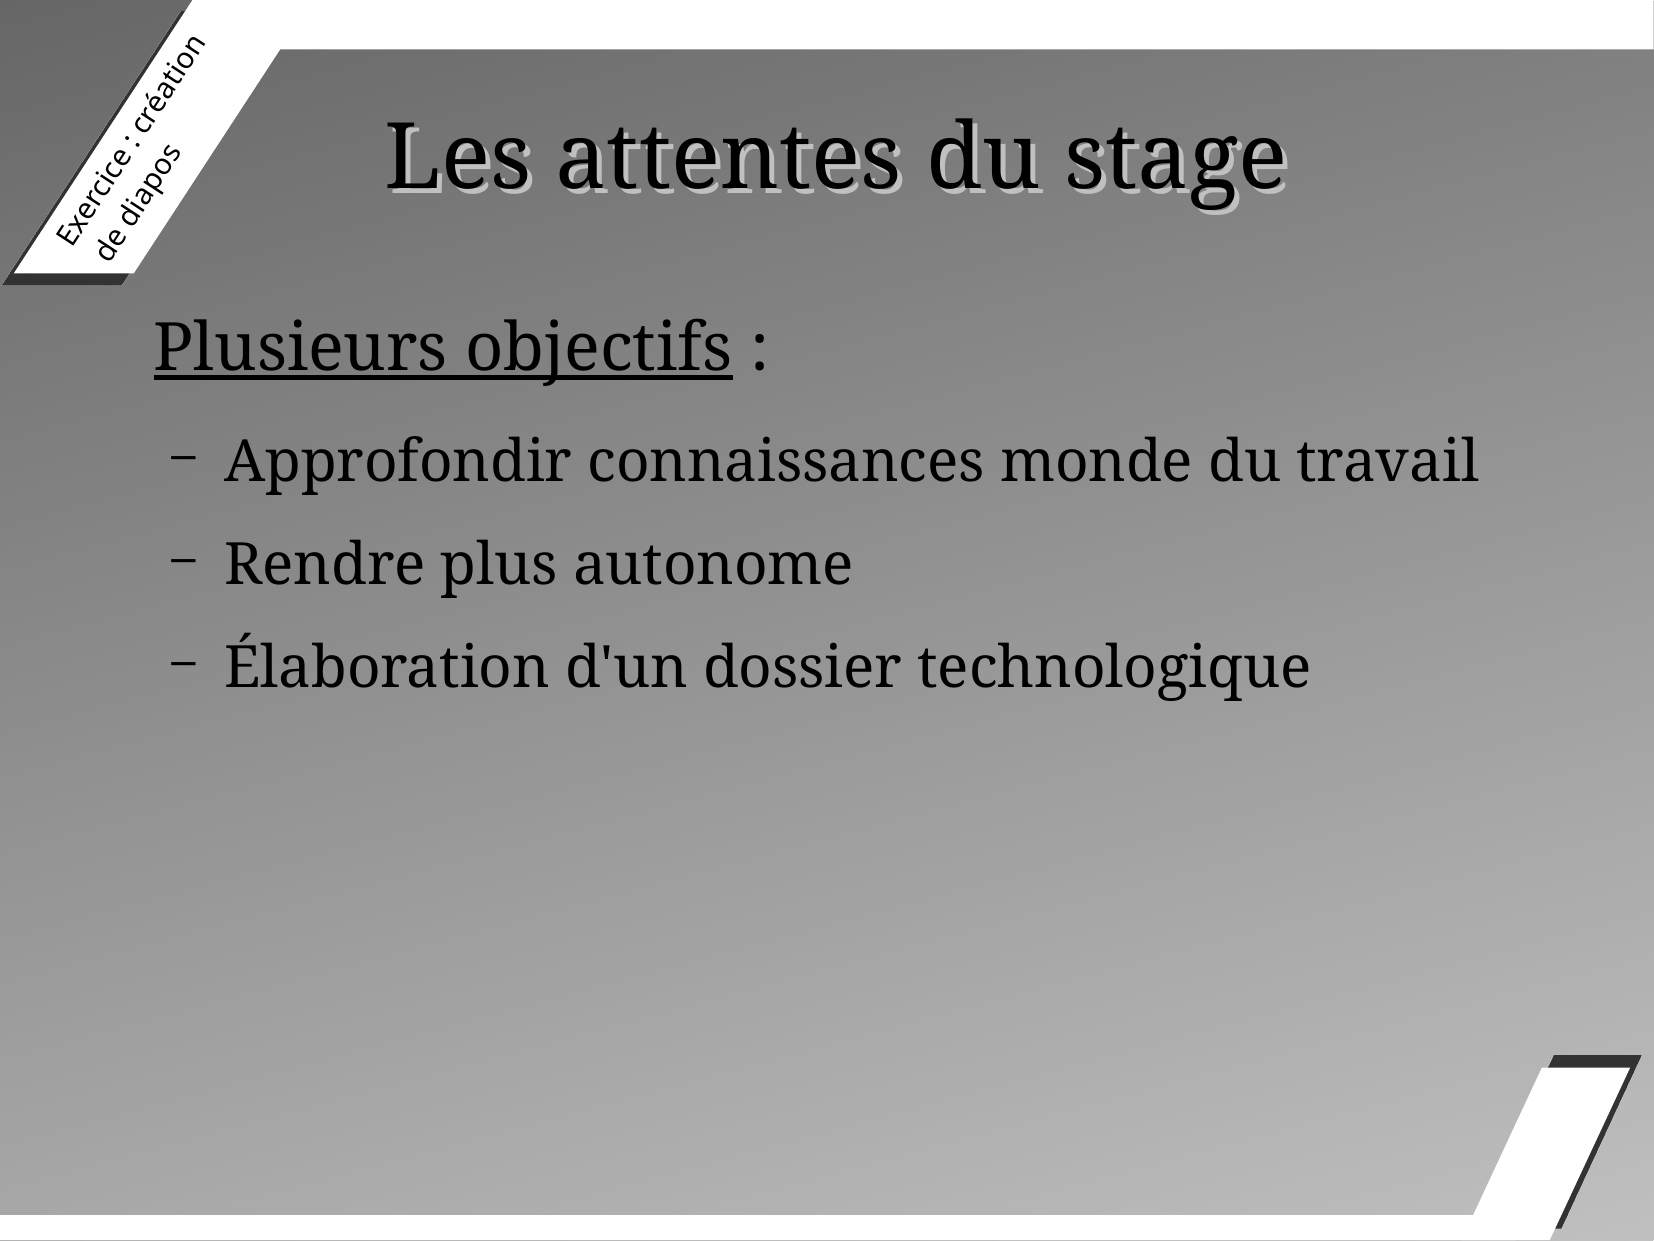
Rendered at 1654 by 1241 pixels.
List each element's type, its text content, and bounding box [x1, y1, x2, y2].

list Plusieurs objectifs : Approfondir connaissances monde du travail Rendre plus autonome Élaboration d'un dossier technologique [82, 298, 1558, 1130]
title Les attentes du stage [282, 49, 1391, 257]
